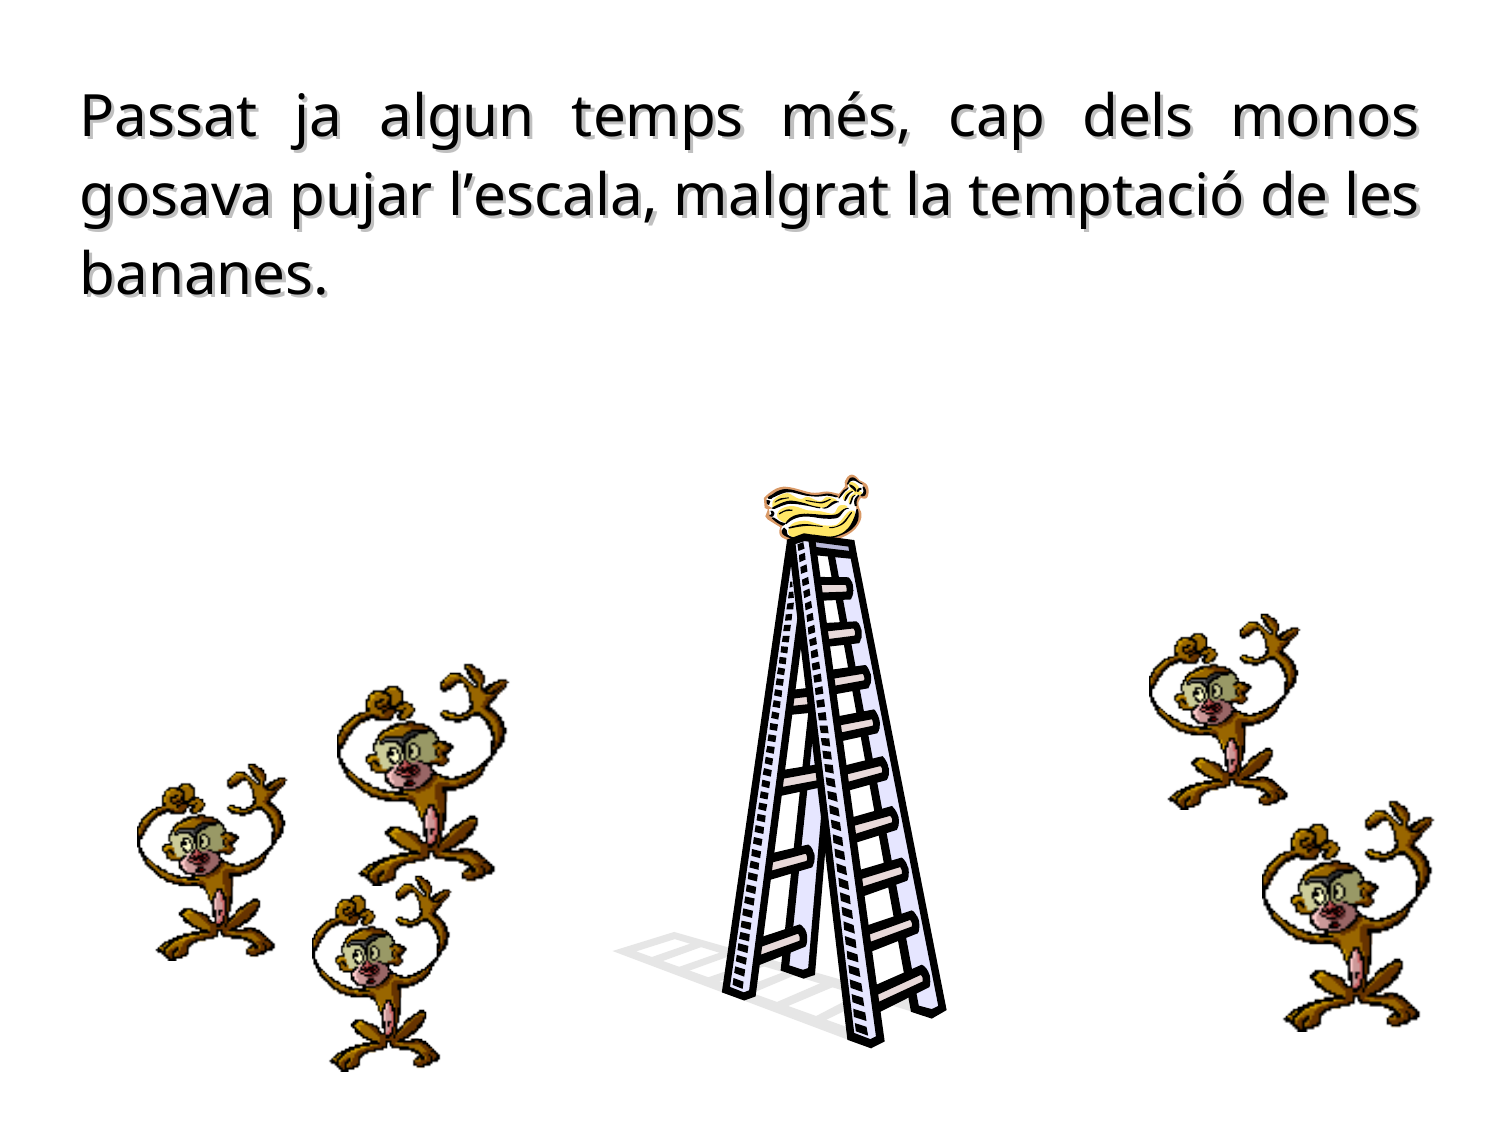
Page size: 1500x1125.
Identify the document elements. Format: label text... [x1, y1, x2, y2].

picture [1149, 612, 1452, 1032]
text_box Passat ja algun temps més, cap dels monos gosava pujar l’escala, malgrat la temptació de les bananes. [64, 66, 1435, 320]
picture [612, 448, 954, 1056]
picture [137, 762, 303, 961]
picture [312, 662, 527, 1072]
